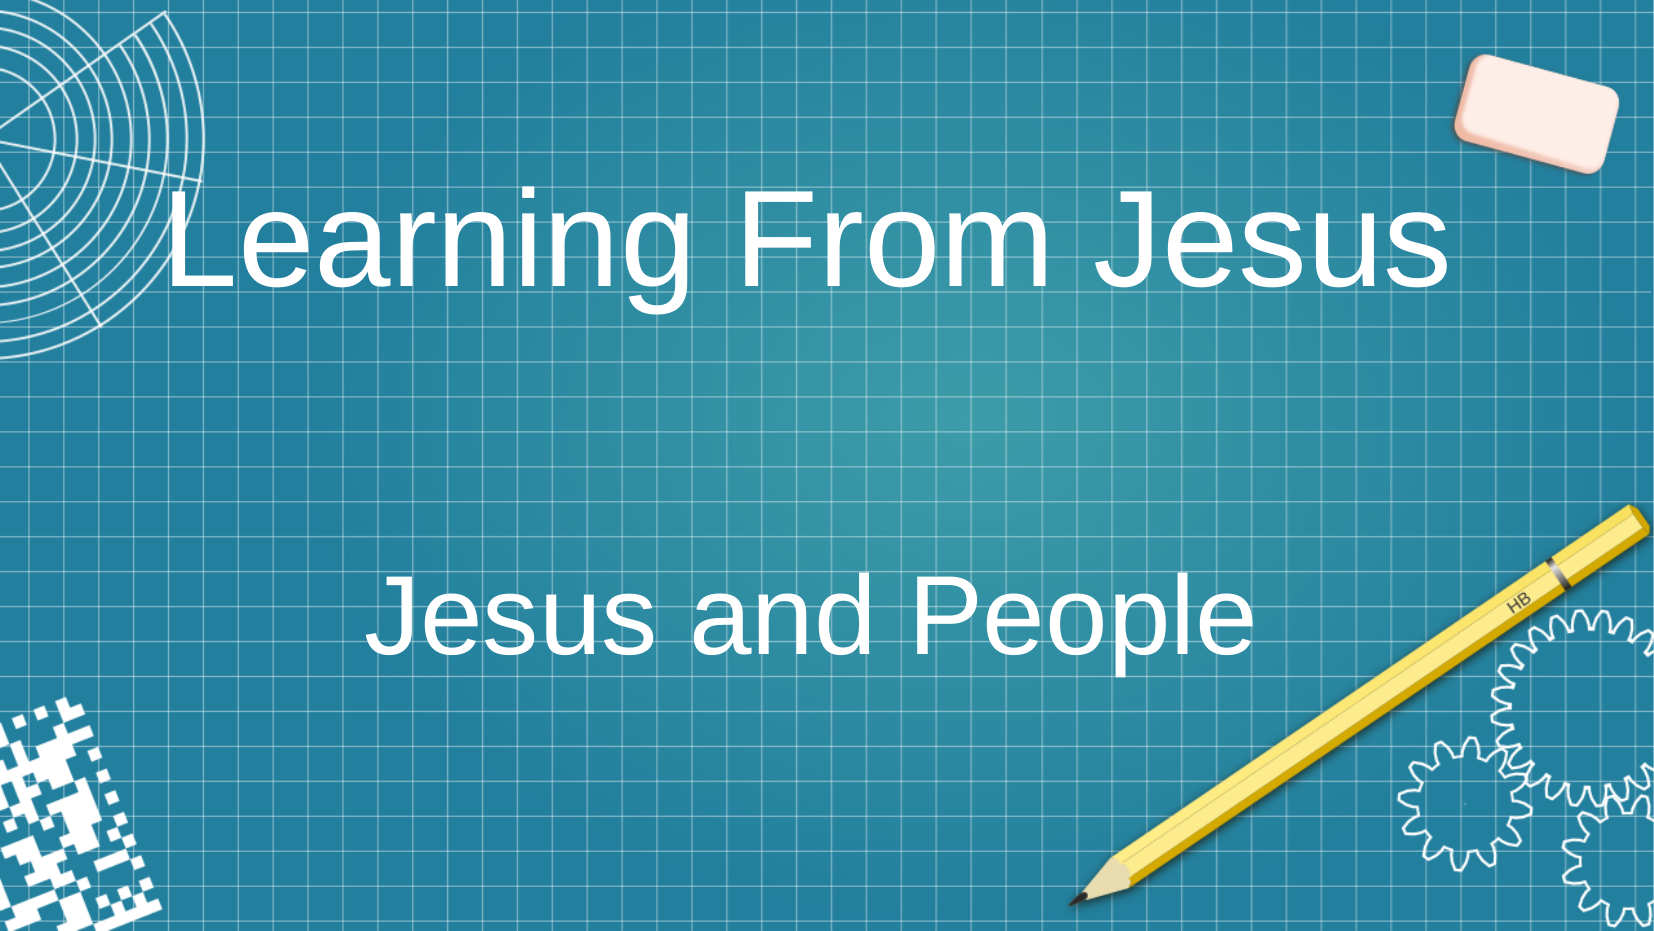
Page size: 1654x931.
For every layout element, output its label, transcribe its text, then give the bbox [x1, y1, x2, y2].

picture [0, 0, 1654, 931]
title Learning From Jesus [82, 132, 1571, 346]
subtitle Jesus and People [82, 389, 1571, 842]
